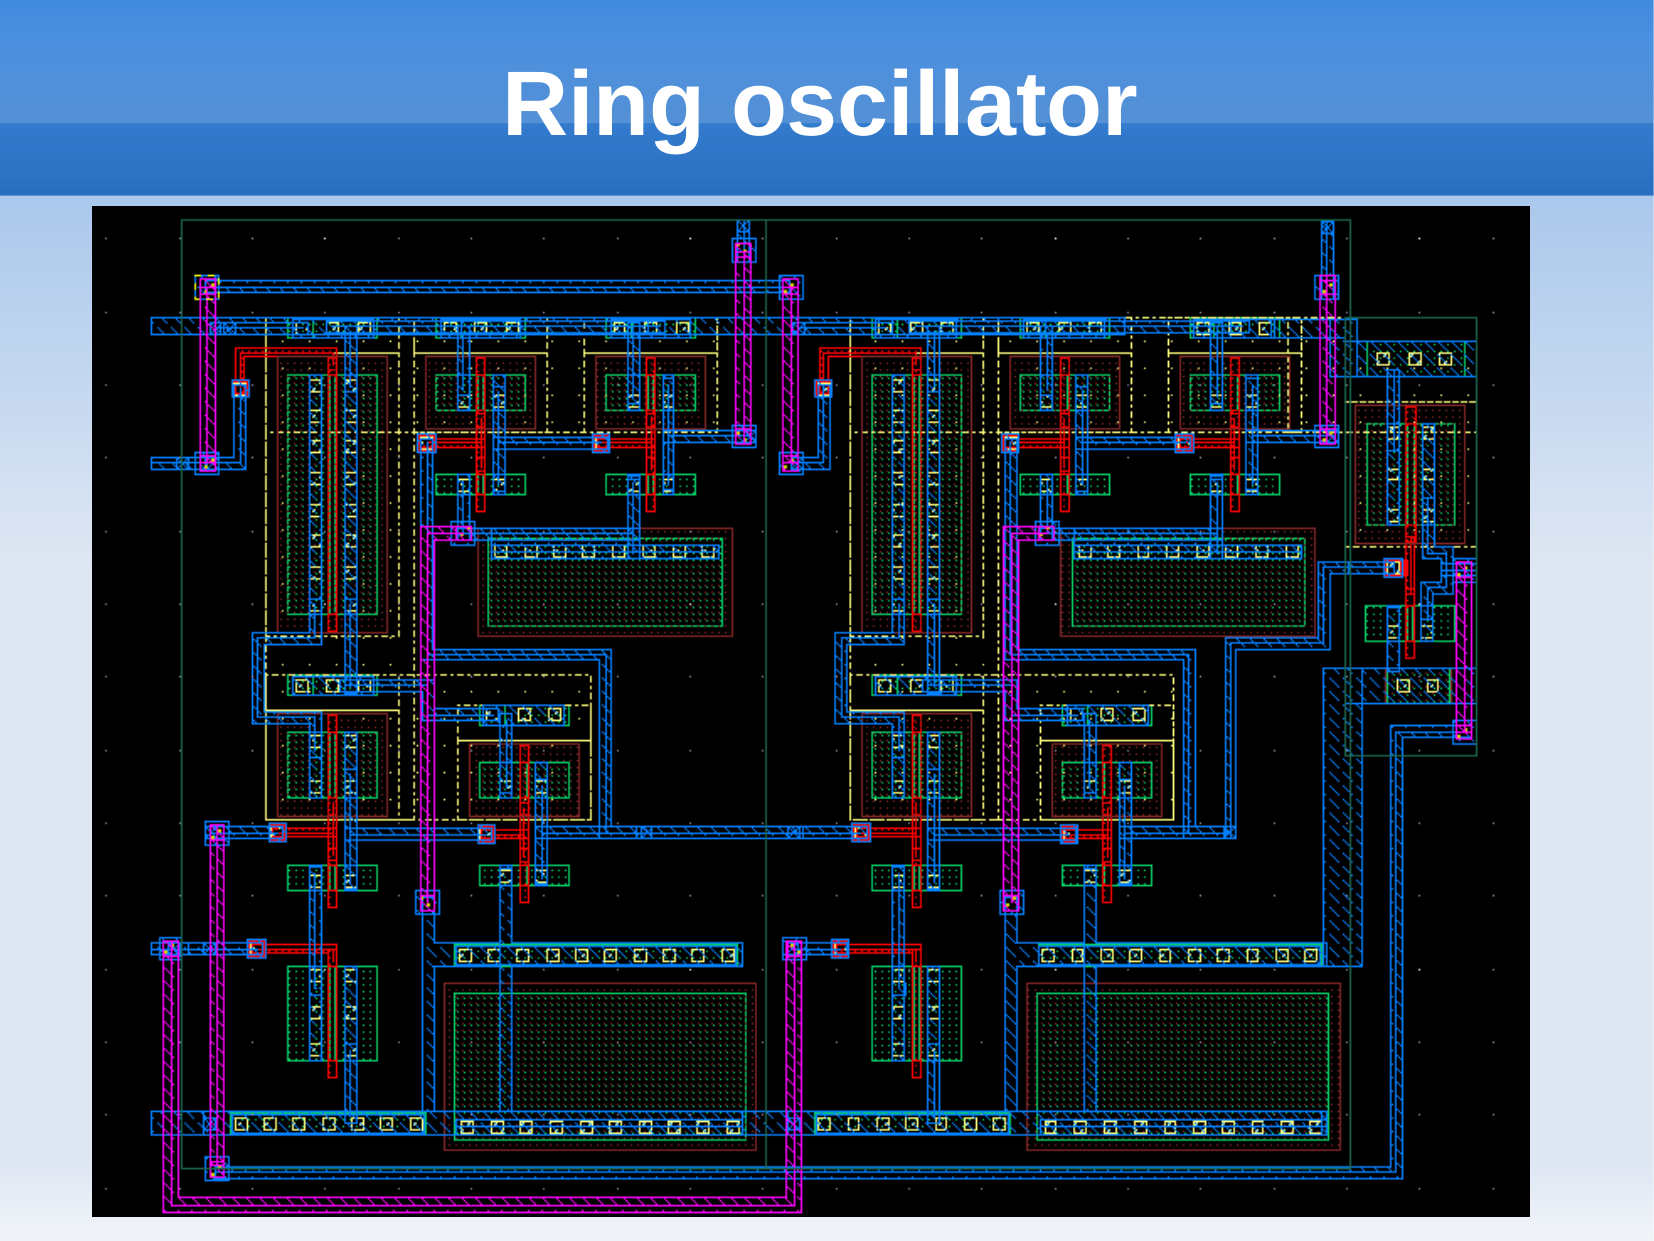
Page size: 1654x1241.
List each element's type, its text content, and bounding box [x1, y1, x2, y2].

picture [0, 0, 1654, 1241]
title Ring oscillator [76, 7, 1565, 200]
